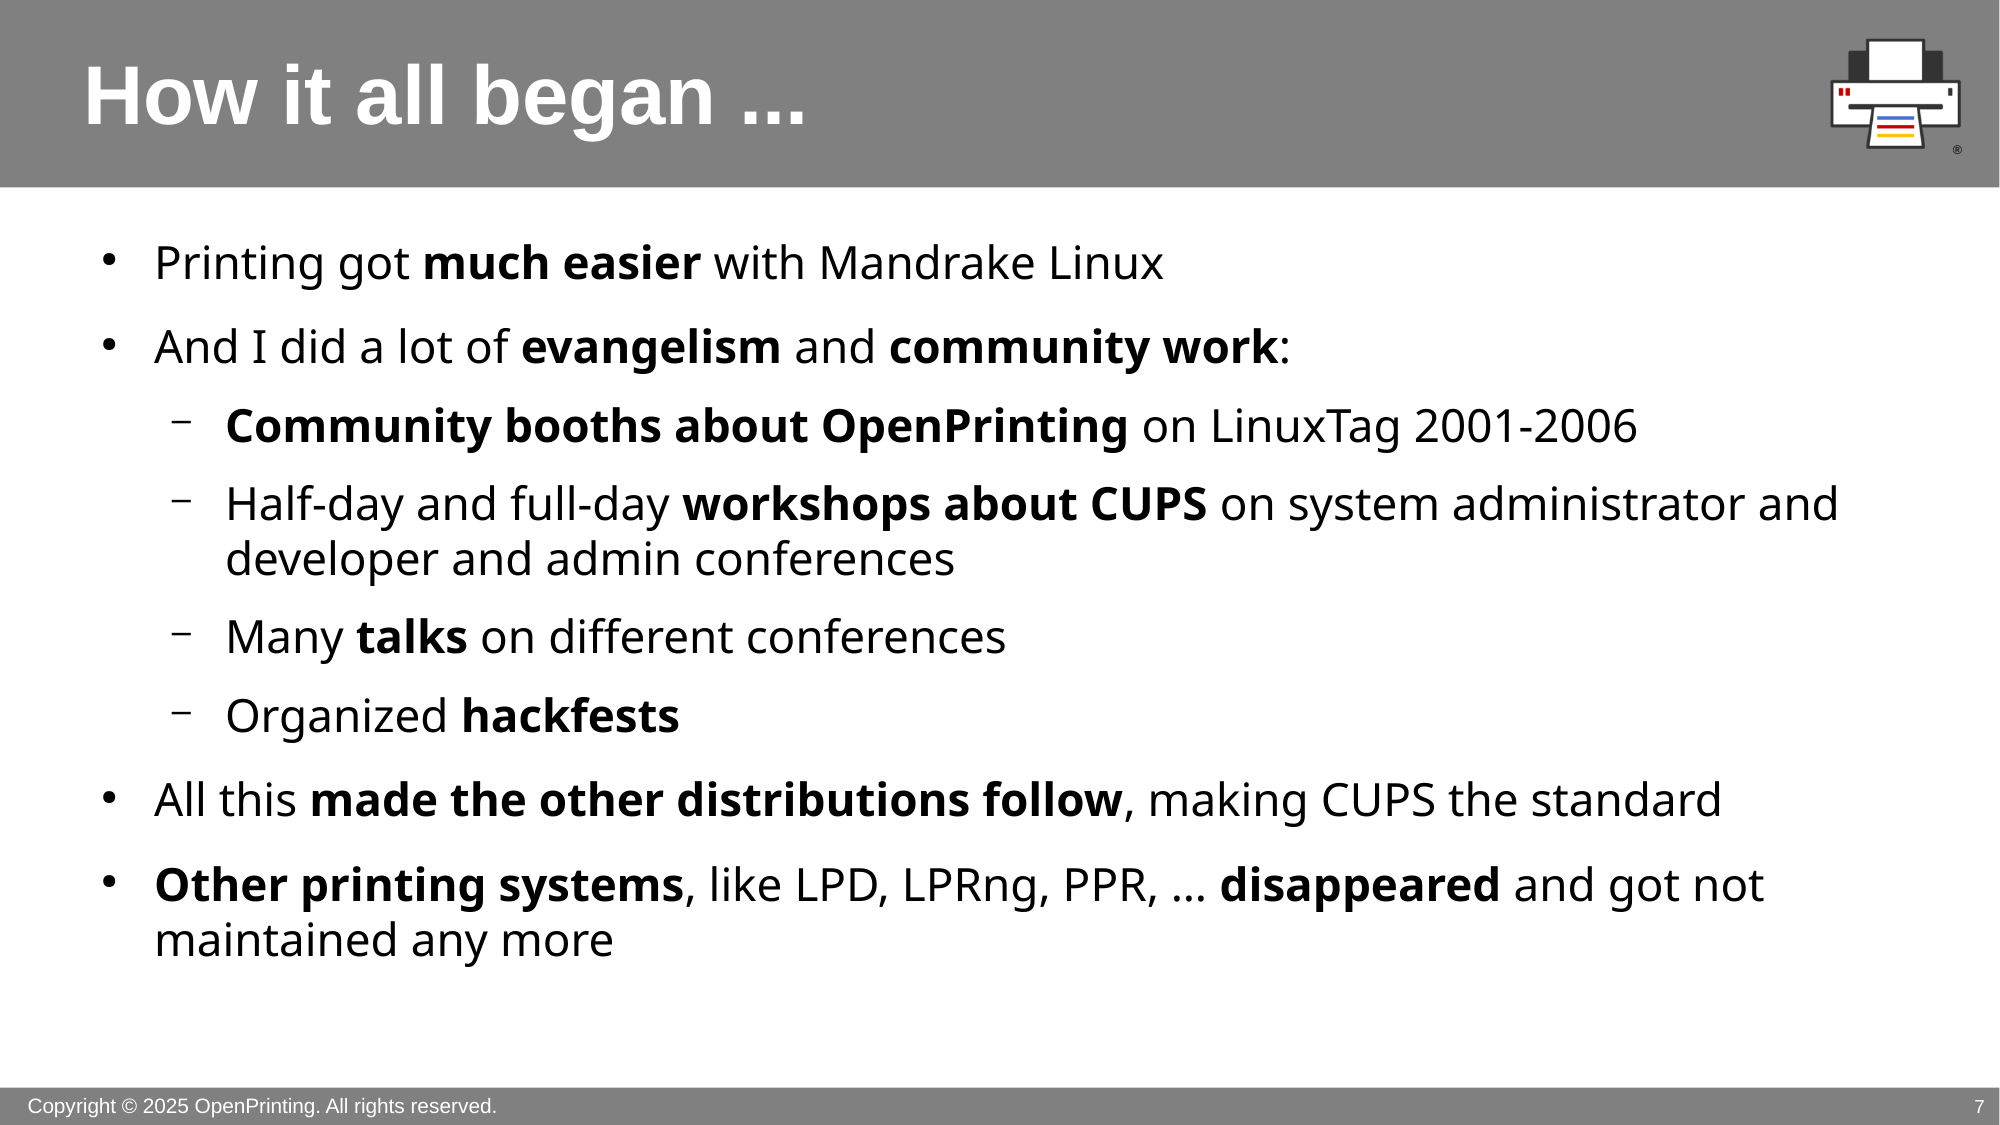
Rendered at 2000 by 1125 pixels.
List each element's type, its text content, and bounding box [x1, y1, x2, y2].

picture [1825, 33, 1966, 154]
title How it all began ... [75, 7, 1786, 175]
list Printing got much easier with Mandrake Linux And I did a lot of evangelism and community work: Community booths about OpenPrinting on LinuxTag 2001-2006 Half-day and full-day workshops about CUPS on system administrator and developer and admin conferences Many talks on different conferences Organized hackfests All this made the other distributions follow, making CUPS the standard Other printing systems, like LPD, LPRng, PPR, … disappeared and got not maintained any more [75, 224, 1936, 1067]
